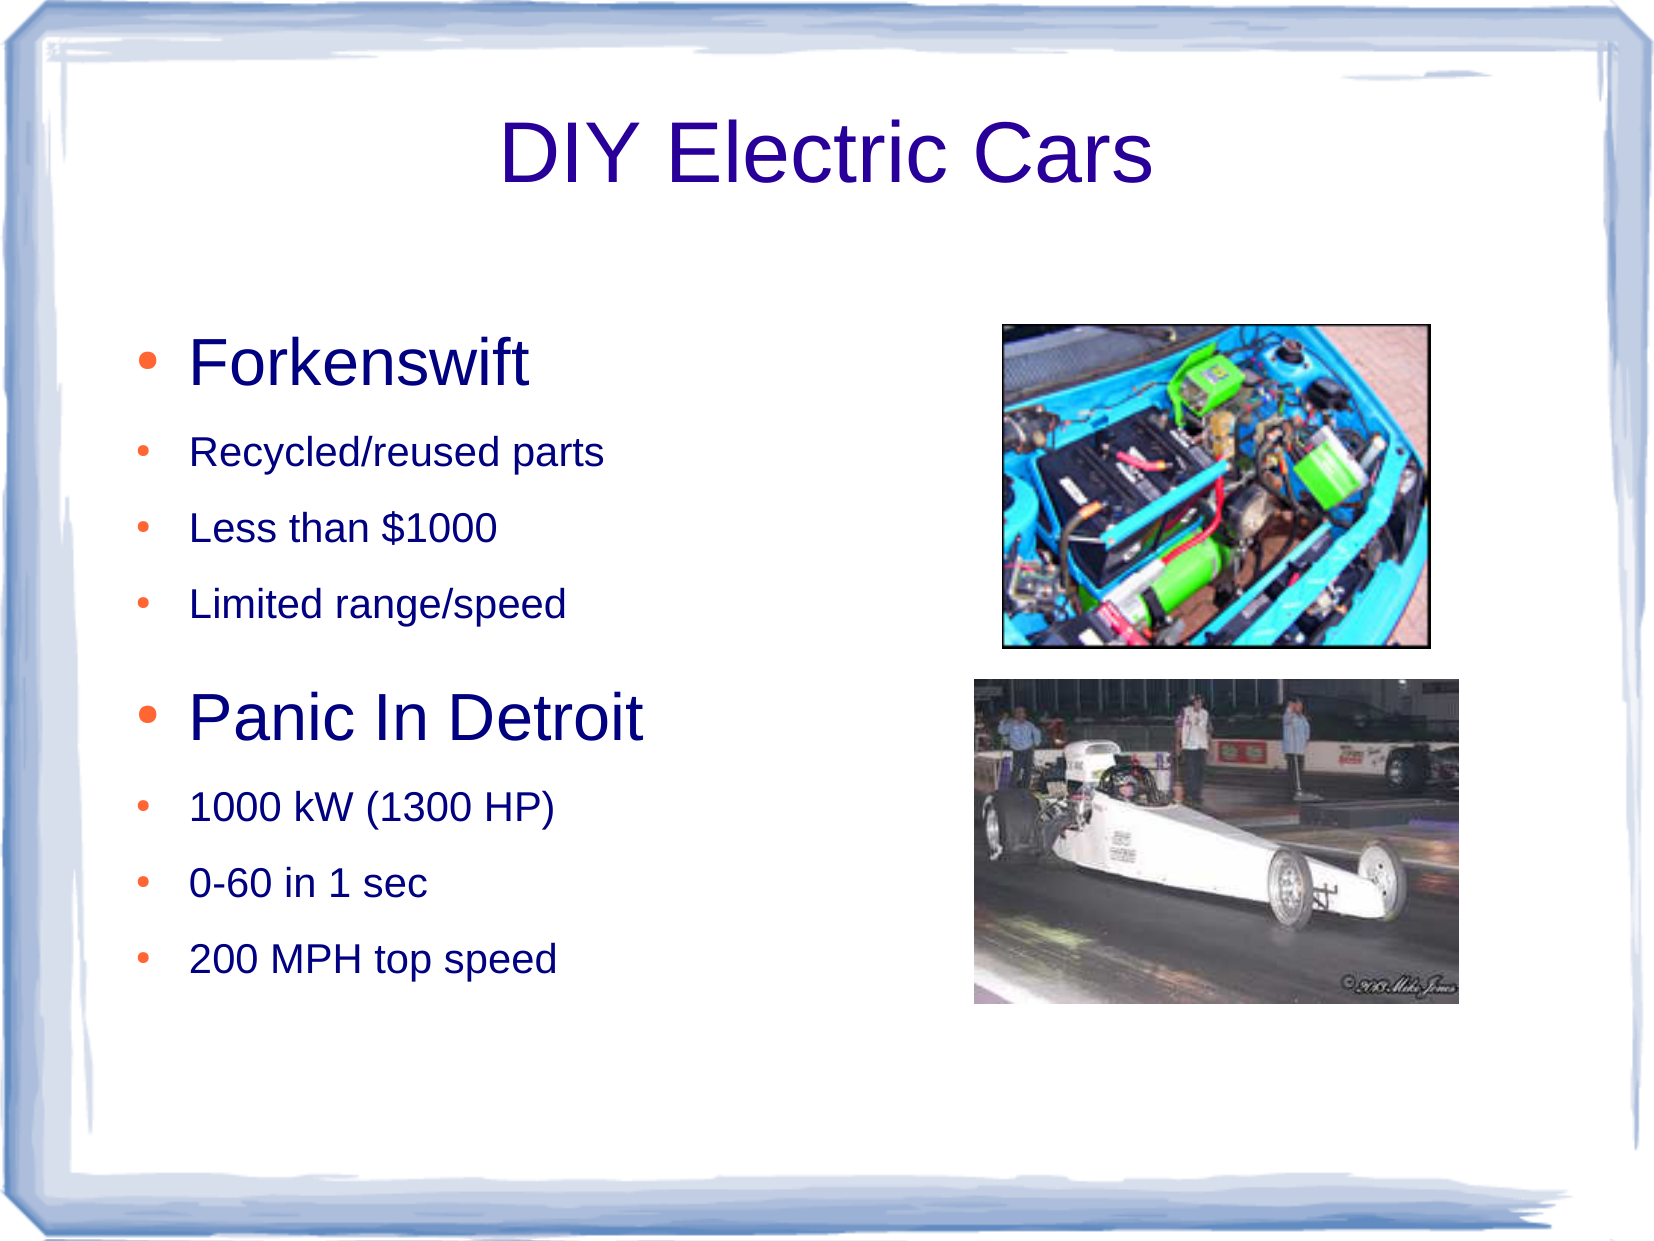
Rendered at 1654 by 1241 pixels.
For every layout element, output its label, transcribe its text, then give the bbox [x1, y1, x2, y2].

picture [0, 0, 1654, 1241]
list Forkenswift Recycled/reused parts Less than $1000 Limited range/speed [118, 324, 827, 649]
list Panic In Detroit 1000 kW (1300 HP) 0-60 in 1 sec 200 MPH top speed [118, 679, 827, 1004]
title DIY Electric Cars [82, 49, 1571, 257]
